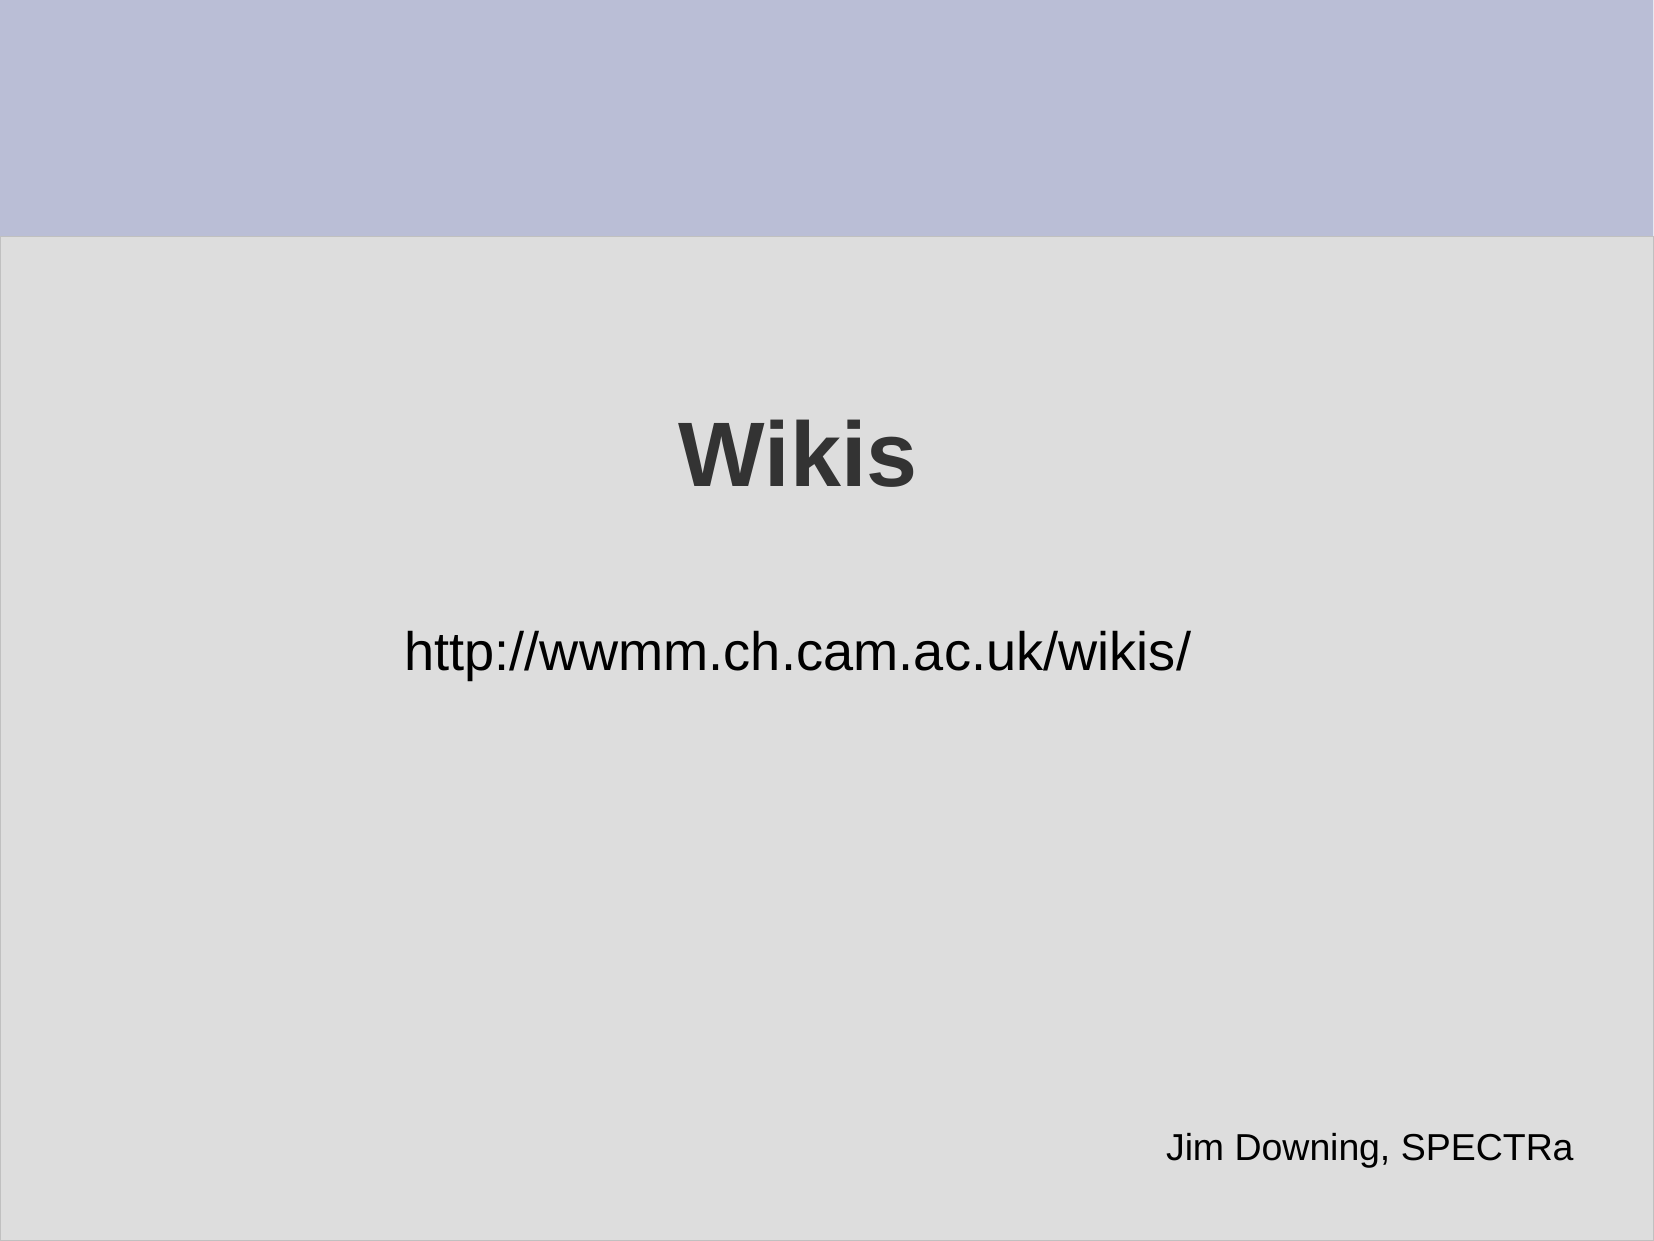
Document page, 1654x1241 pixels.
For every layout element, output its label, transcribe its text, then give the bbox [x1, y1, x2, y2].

text_box http://wwmm.ch.cam.ac.uk/wikis/ [389, 614, 1211, 690]
text_box Jim Downing, SPECTRa [1151, 1118, 1591, 1176]
title Wikis [92, 350, 1505, 559]
